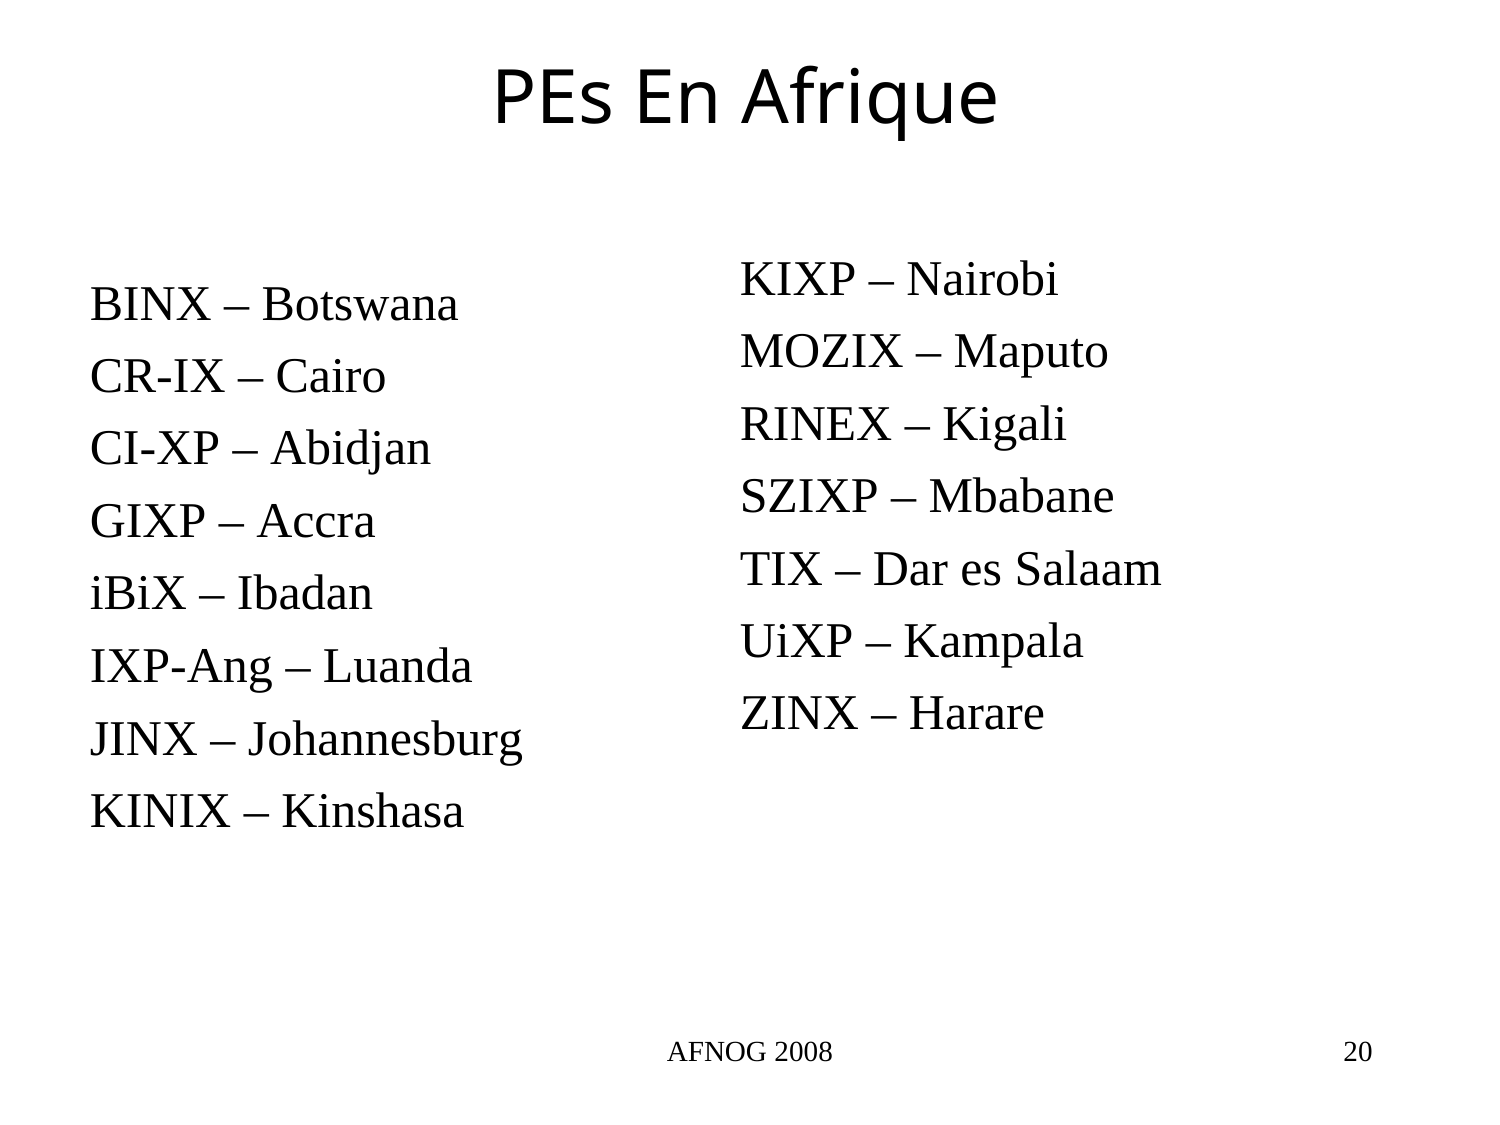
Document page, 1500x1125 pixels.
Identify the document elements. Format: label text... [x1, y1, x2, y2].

text_box AFNOG 2008 [512, 1025, 988, 1101]
text_box KIXP – Nairobi MOZIX – Maputo RINEX – Kigali SZIXP – Mbabane TIX – Dar es Salaam UiXP – Kampala ZINX – Harare [725, 237, 1388, 981]
title PEs En Afrique [88, 0, 1427, 188]
text_box BINX – Botswana CR-IX – Cairo CI-XP – Abidjan GIXP – Accra iBiX – Ibadan IXP-Ang – Luanda JINX – Johannesburg KINIX – Kinshasa [75, 262, 738, 1006]
text_box <number> [1074, 1025, 1388, 1101]
